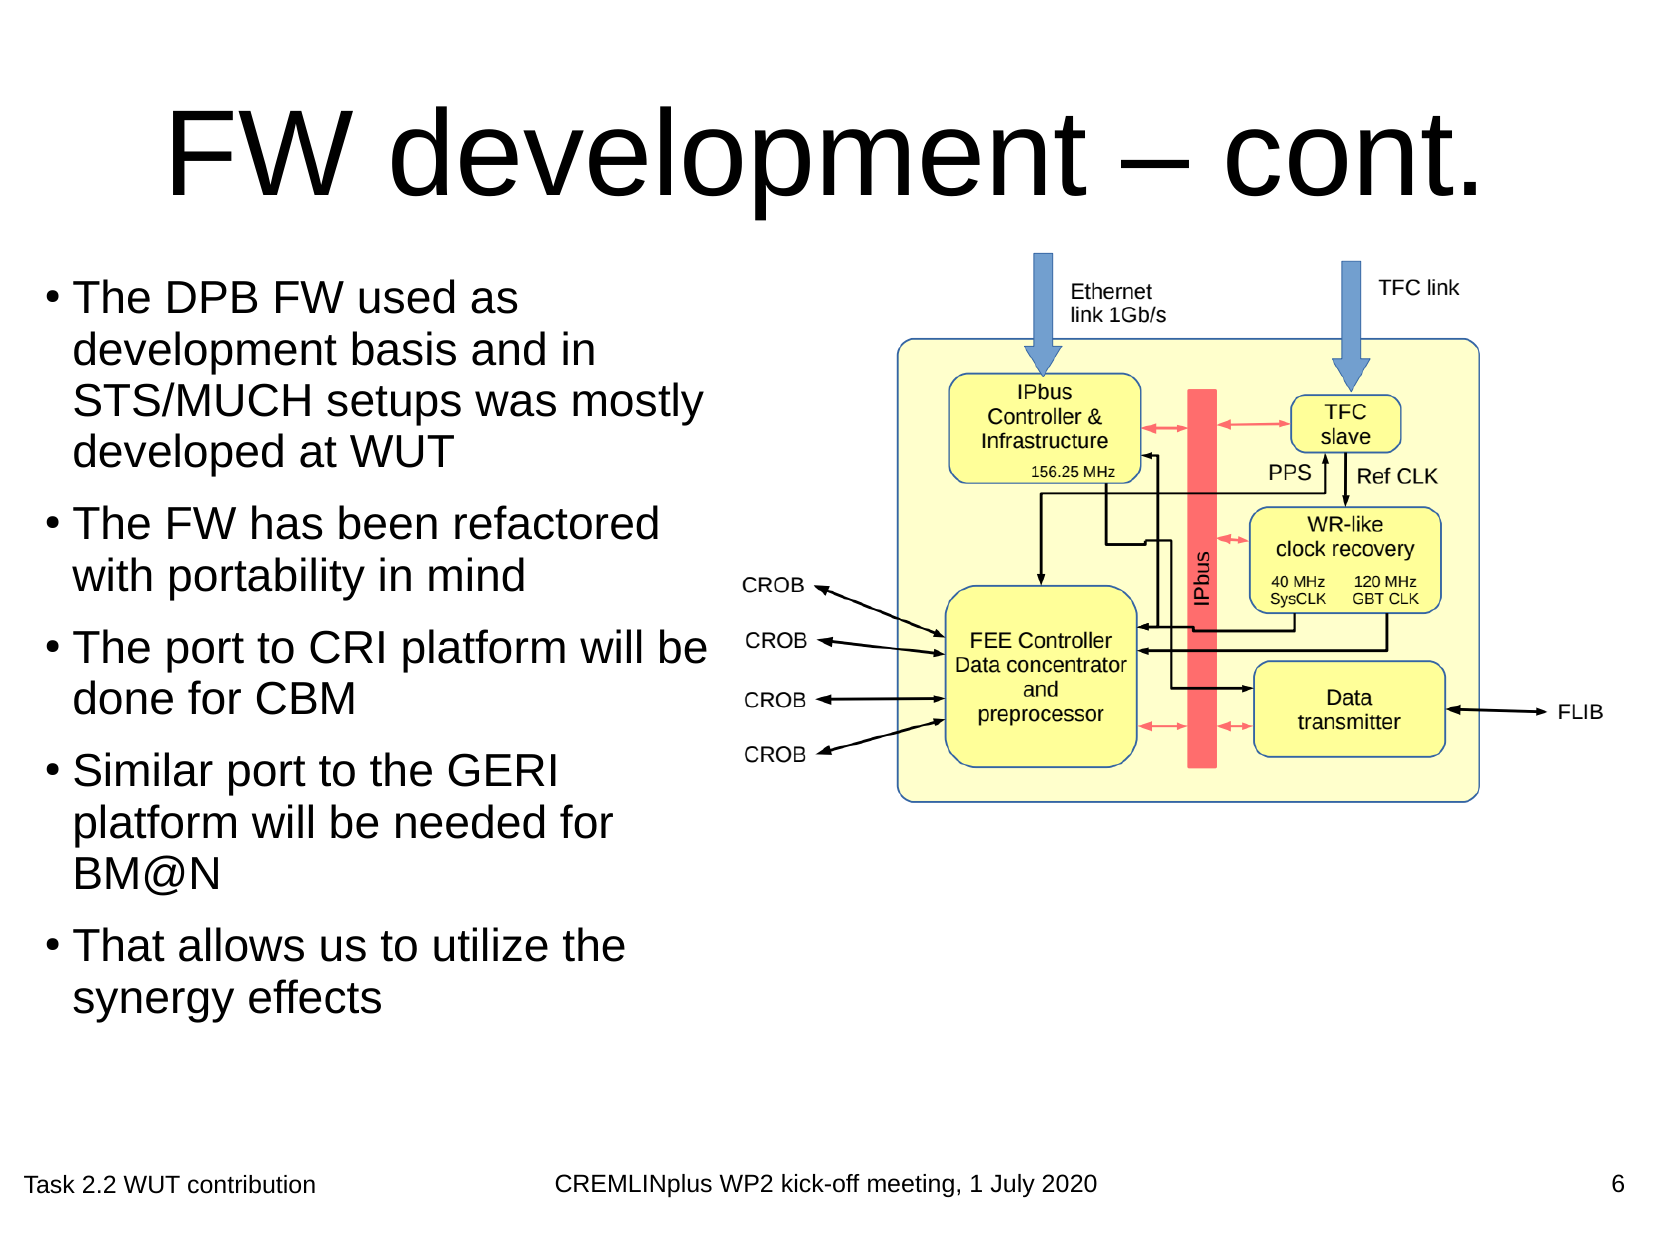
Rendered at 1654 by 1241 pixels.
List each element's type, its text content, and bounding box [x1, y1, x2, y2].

title FW development – cont. [82, 49, 1571, 257]
picture [718, 241, 1642, 910]
list The DPB FW used as development basis and in STS/MUCH setups was mostly developed at WUT The FW has been refactored with portability in mind The port to CRI platform will be done for CBM Similar port to the GERI platform will be needed for BM@N That allows us to utilize the synergy effects [35, 271, 719, 1028]
